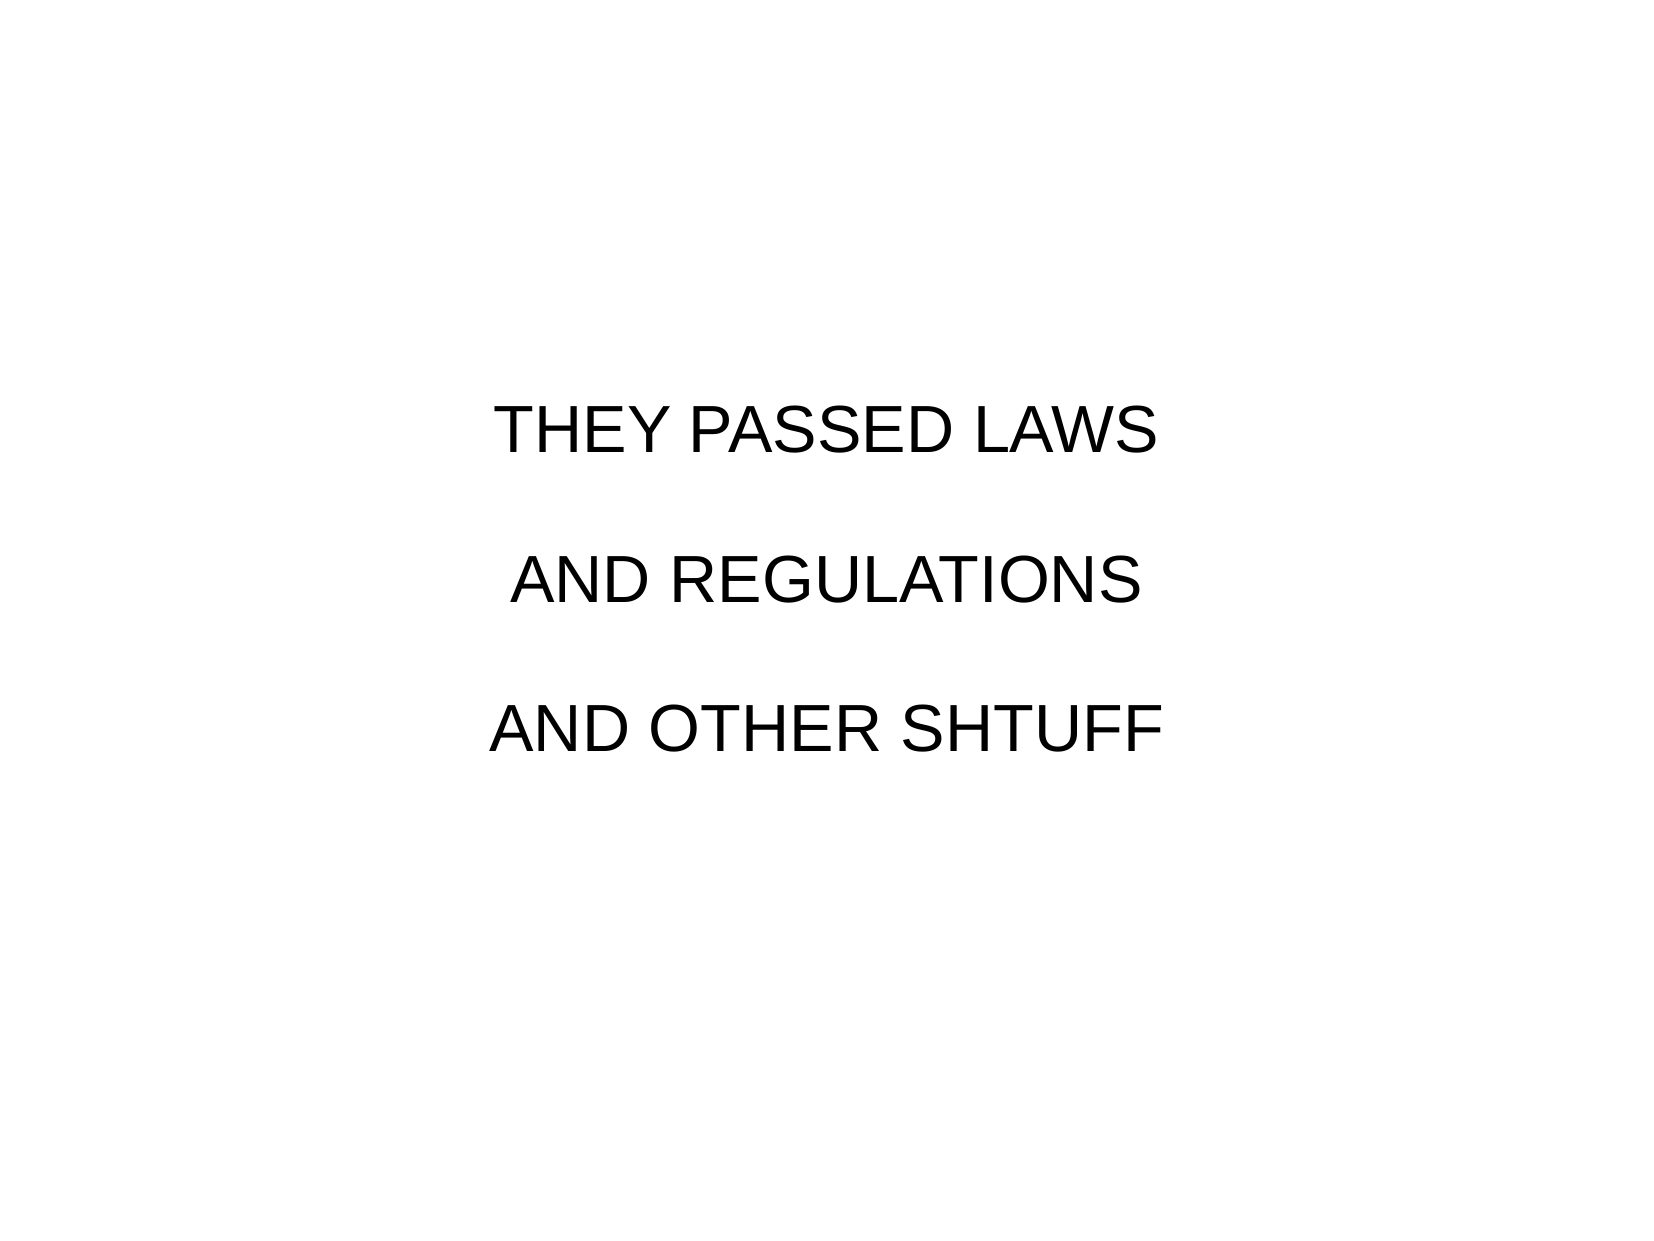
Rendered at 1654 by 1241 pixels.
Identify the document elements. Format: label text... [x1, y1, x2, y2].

subtitle THEY PASSED LAWS AND REGULATIONS AND OTHER SHTUFF [82, 49, 1571, 1109]
